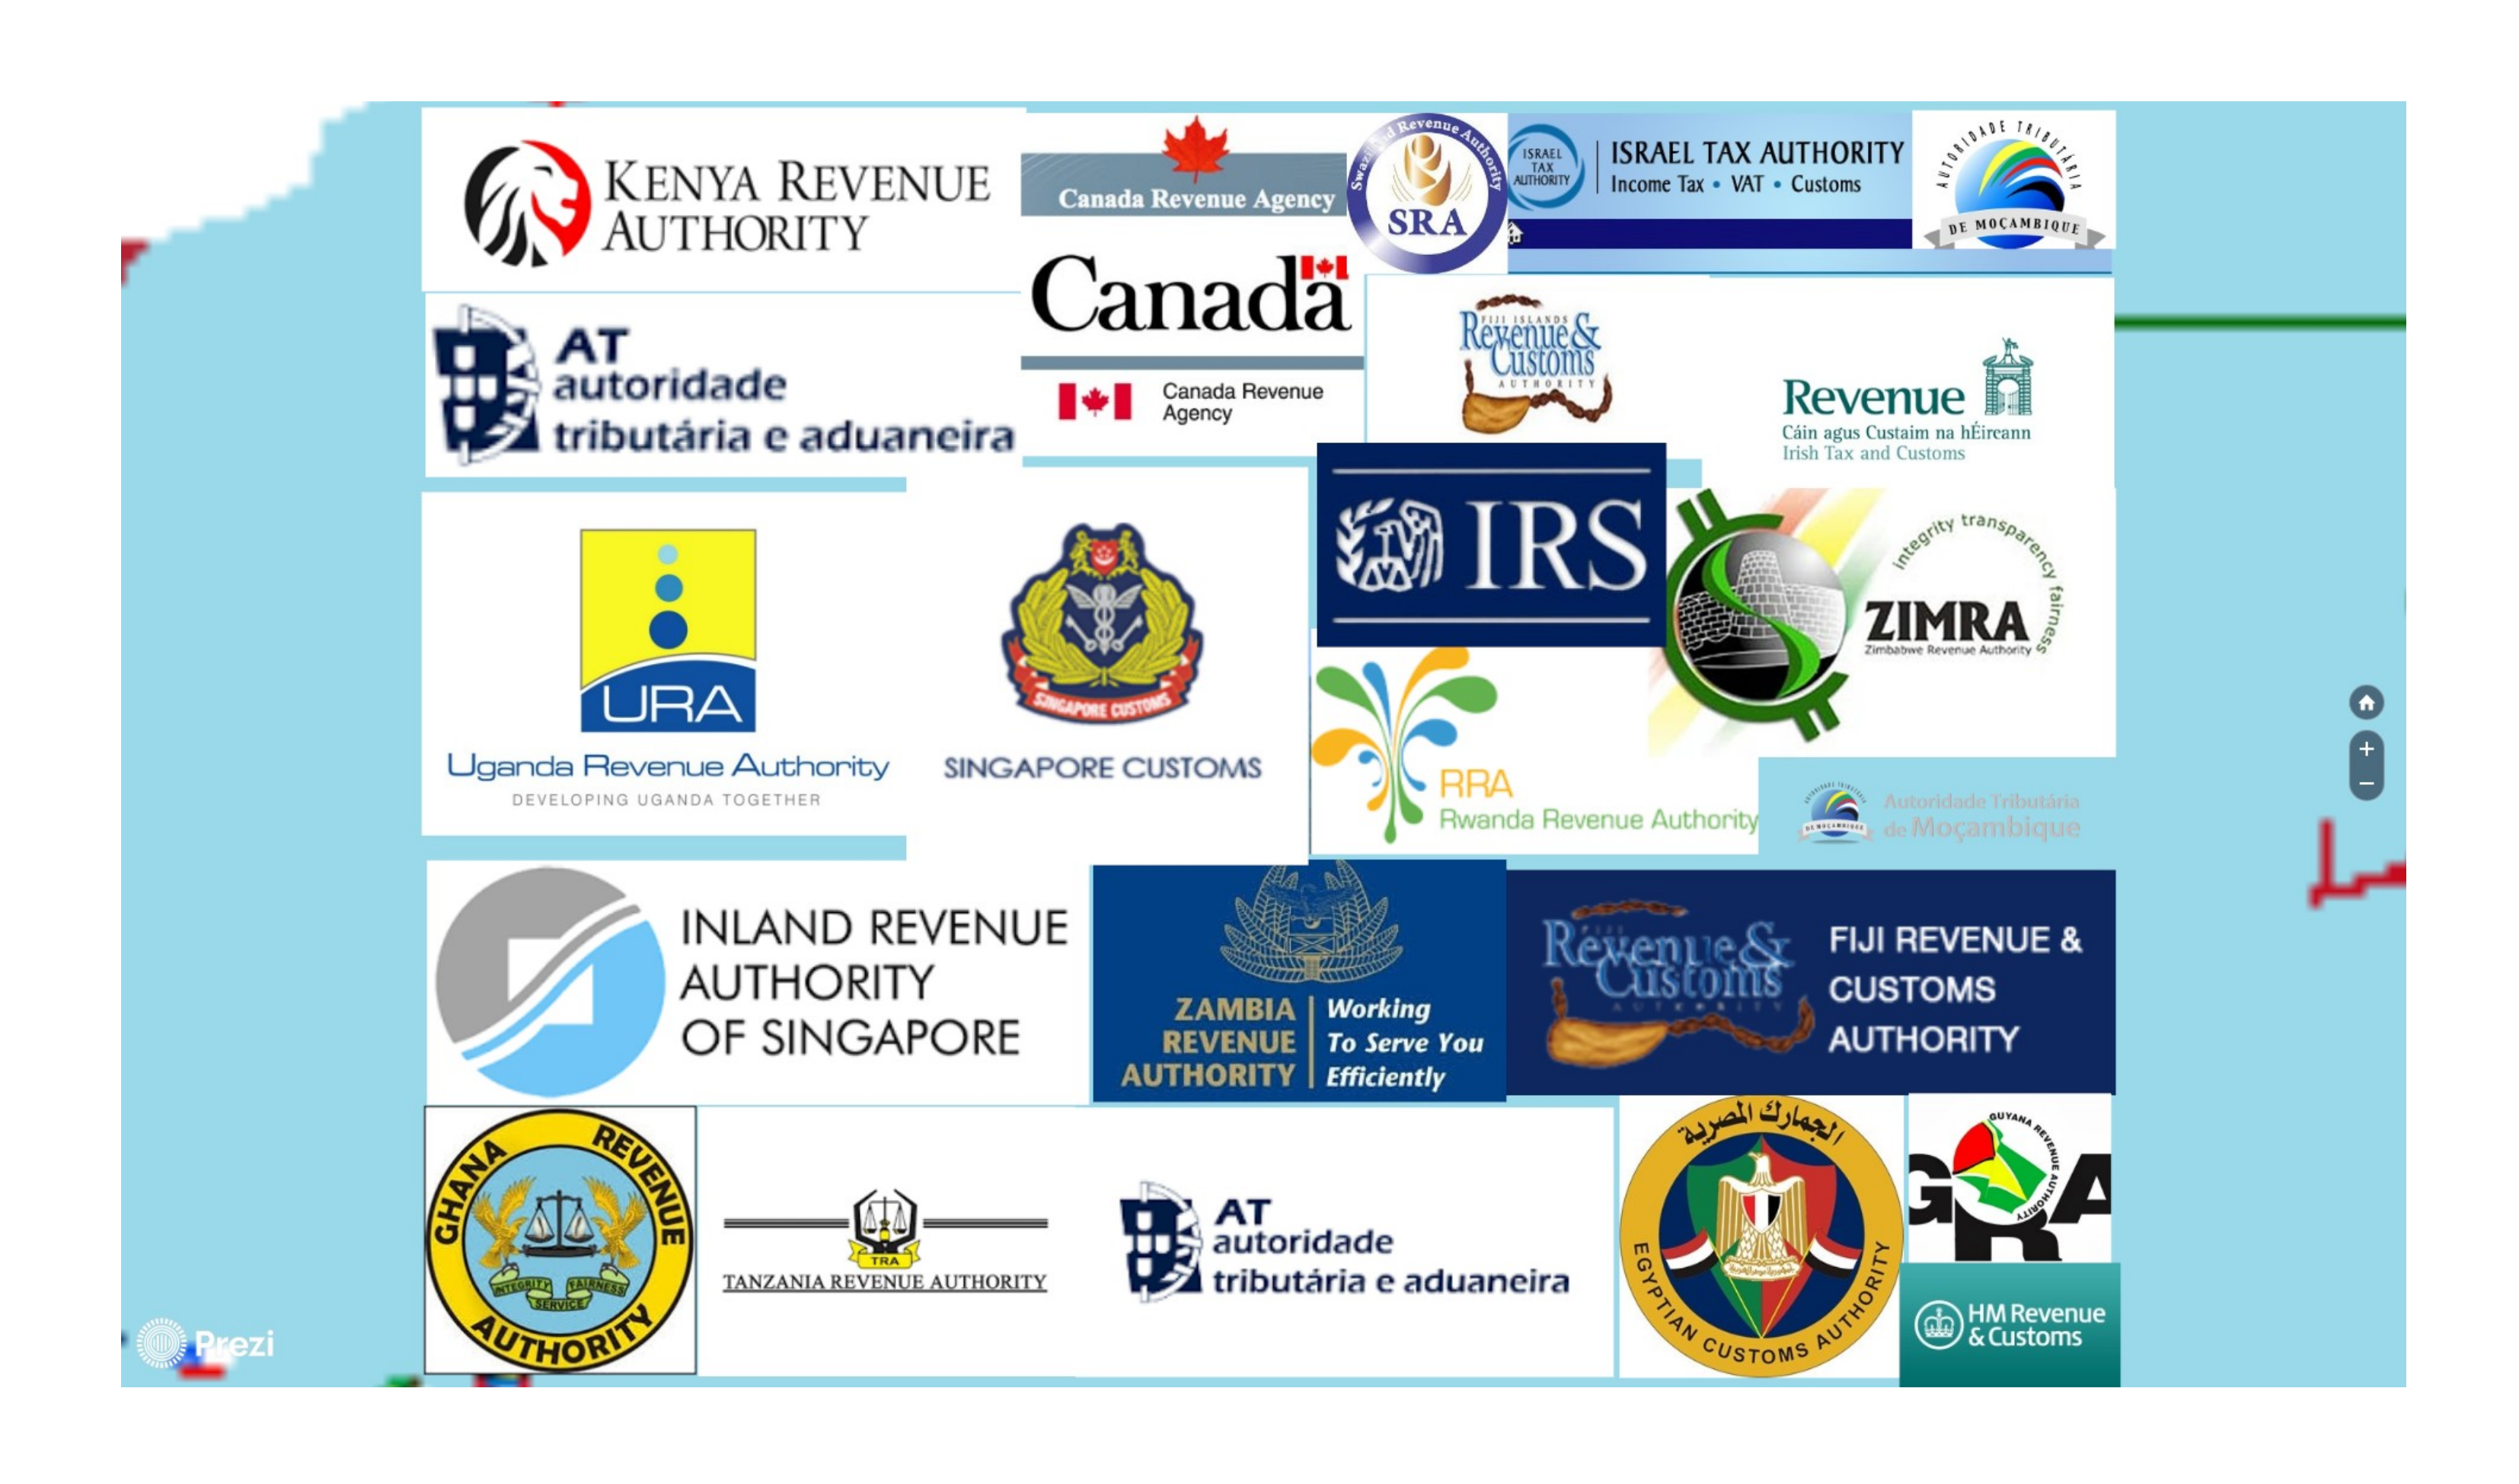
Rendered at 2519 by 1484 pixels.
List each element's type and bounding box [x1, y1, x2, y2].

picture [121, 101, 2406, 1387]
